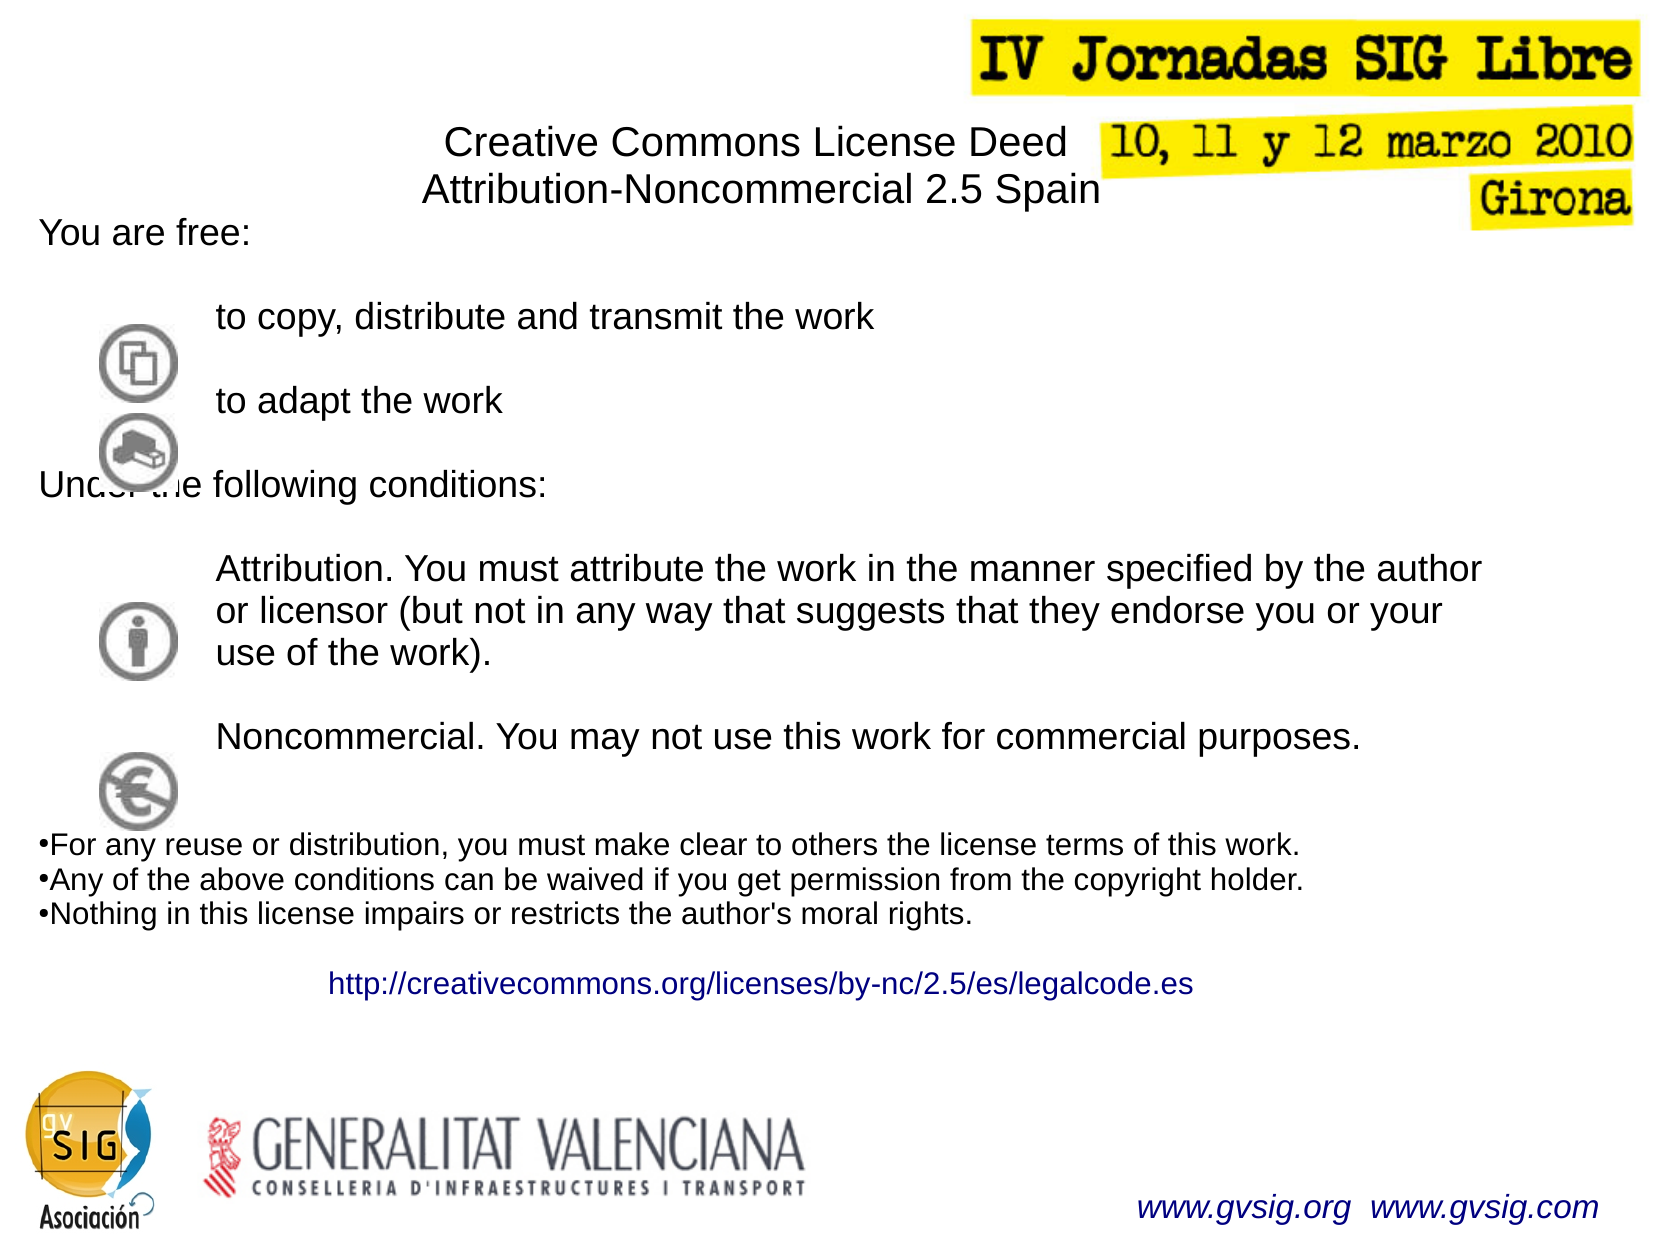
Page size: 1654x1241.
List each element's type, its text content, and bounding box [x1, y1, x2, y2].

text_box Creative Commons License Deed Attribution-Noncommercial 2.5 Spain You are free: to copy, distribute and transmit the work to adapt the work Under the following conditions: Attribution. You must attribute the work in the manner specified by the author or licensor (but not in any way that suggests that they endorse you or your use of the work). Noncommercial. You may not use this work for commercial purposes. For any reuse or distribution, you must make clear to others the license terms of this work. Any of the above conditions can be waived if you get permission from the copyright holder. Nothing in this license impairs or restricts the author's moral rights. http://creativecommons.org/licenses/by-nc/2.5/es/legalcode.es [23, 64, 1501, 1160]
picture [99, 413, 178, 492]
picture [0, 1062, 178, 1241]
picture [99, 324, 178, 403]
picture [956, 0, 1654, 276]
picture [99, 752, 178, 831]
picture [197, 1160, 815, 1204]
picture [99, 602, 178, 681]
